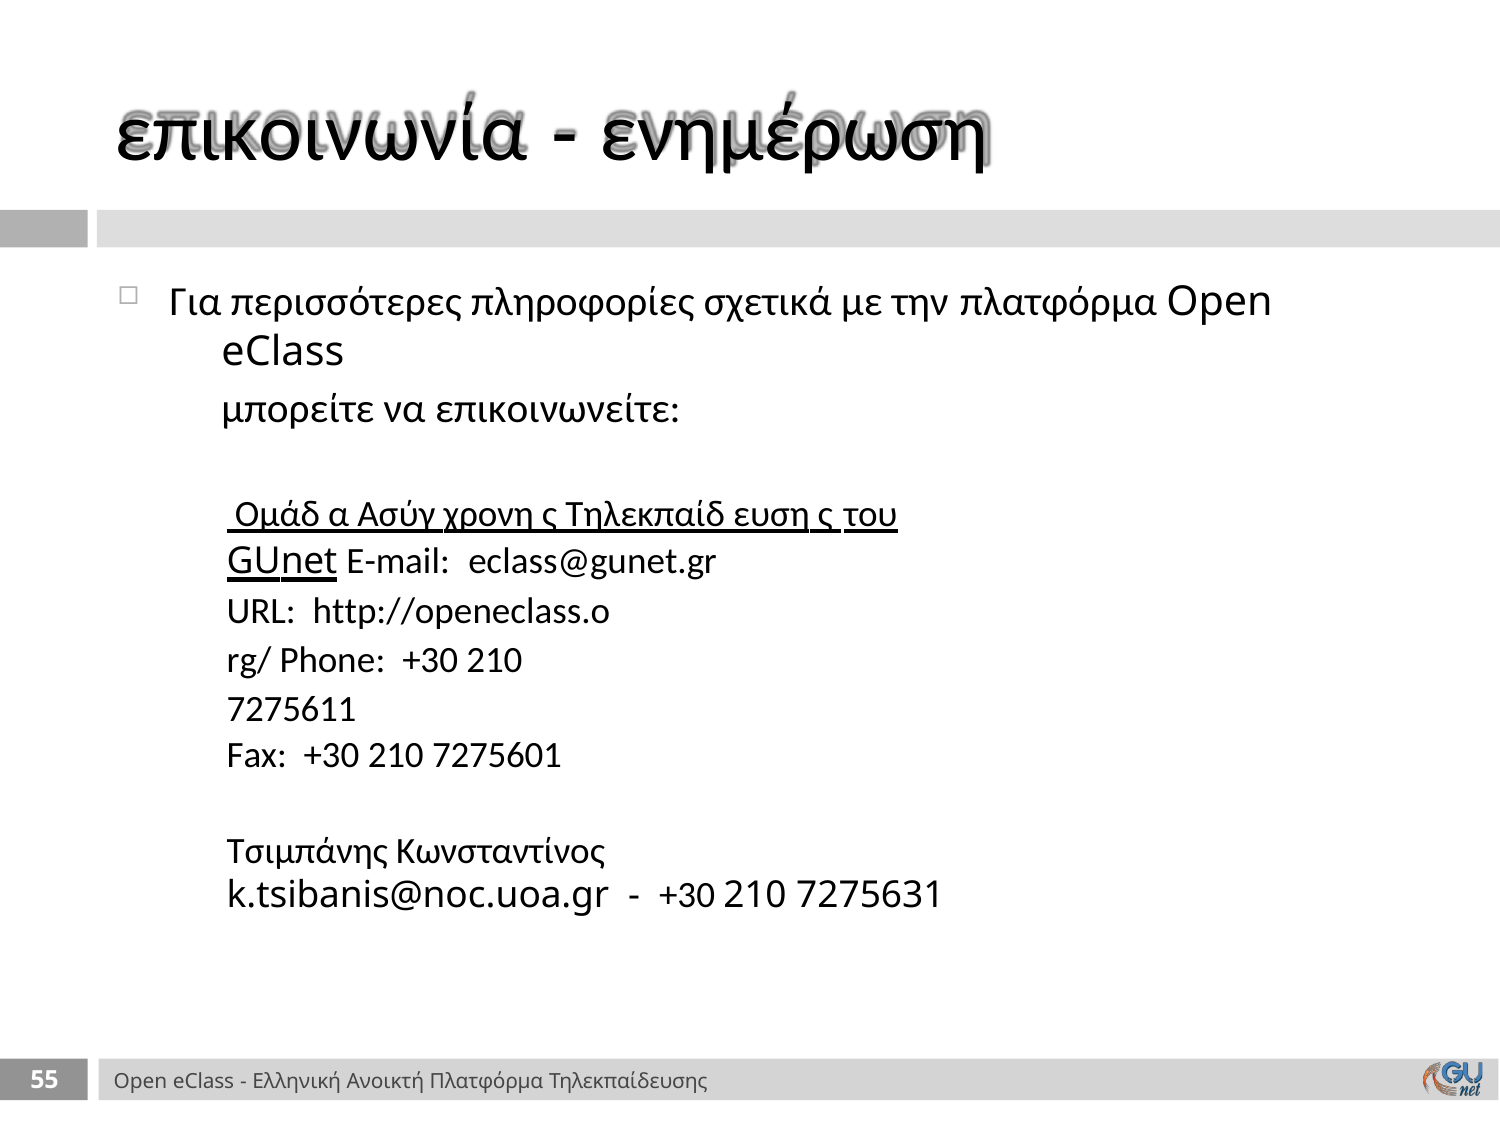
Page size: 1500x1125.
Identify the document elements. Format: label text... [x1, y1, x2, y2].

list Για περισσότερες πληροφορίες σχετικά με την πλατφόρμα Open eClass μπορείτε να επικοινωνείτε: Ομάδ α Ασύγ χρονη ς Τηλεκπαίδ ευση ς του GUnet E-mail: eclass@gunet.gr URL: http://openeclass.org/ Phone: +30 210 7275611 Fax: +30 210 7275601 Τσιμπάνης Κωνσταντίνος k.tsibanis@noc.uoa.gr - +30 210 7275631 [113, 274, 1387, 817]
text_box [98, 1058, 1499, 1101]
text_box 55 [28, 1063, 59, 1093]
text_box [0, 1058, 88, 1101]
text_box [63, 42, 1069, 177]
text_box Open eClass - Ελληνική Ανοικτή Πλατφόρμα Τηλεκπαίδευσης [111, 1068, 753, 1094]
title επικοινωνία - ενημέρωση [89, 77, 1411, 165]
text_box [207, 521, 323, 680]
